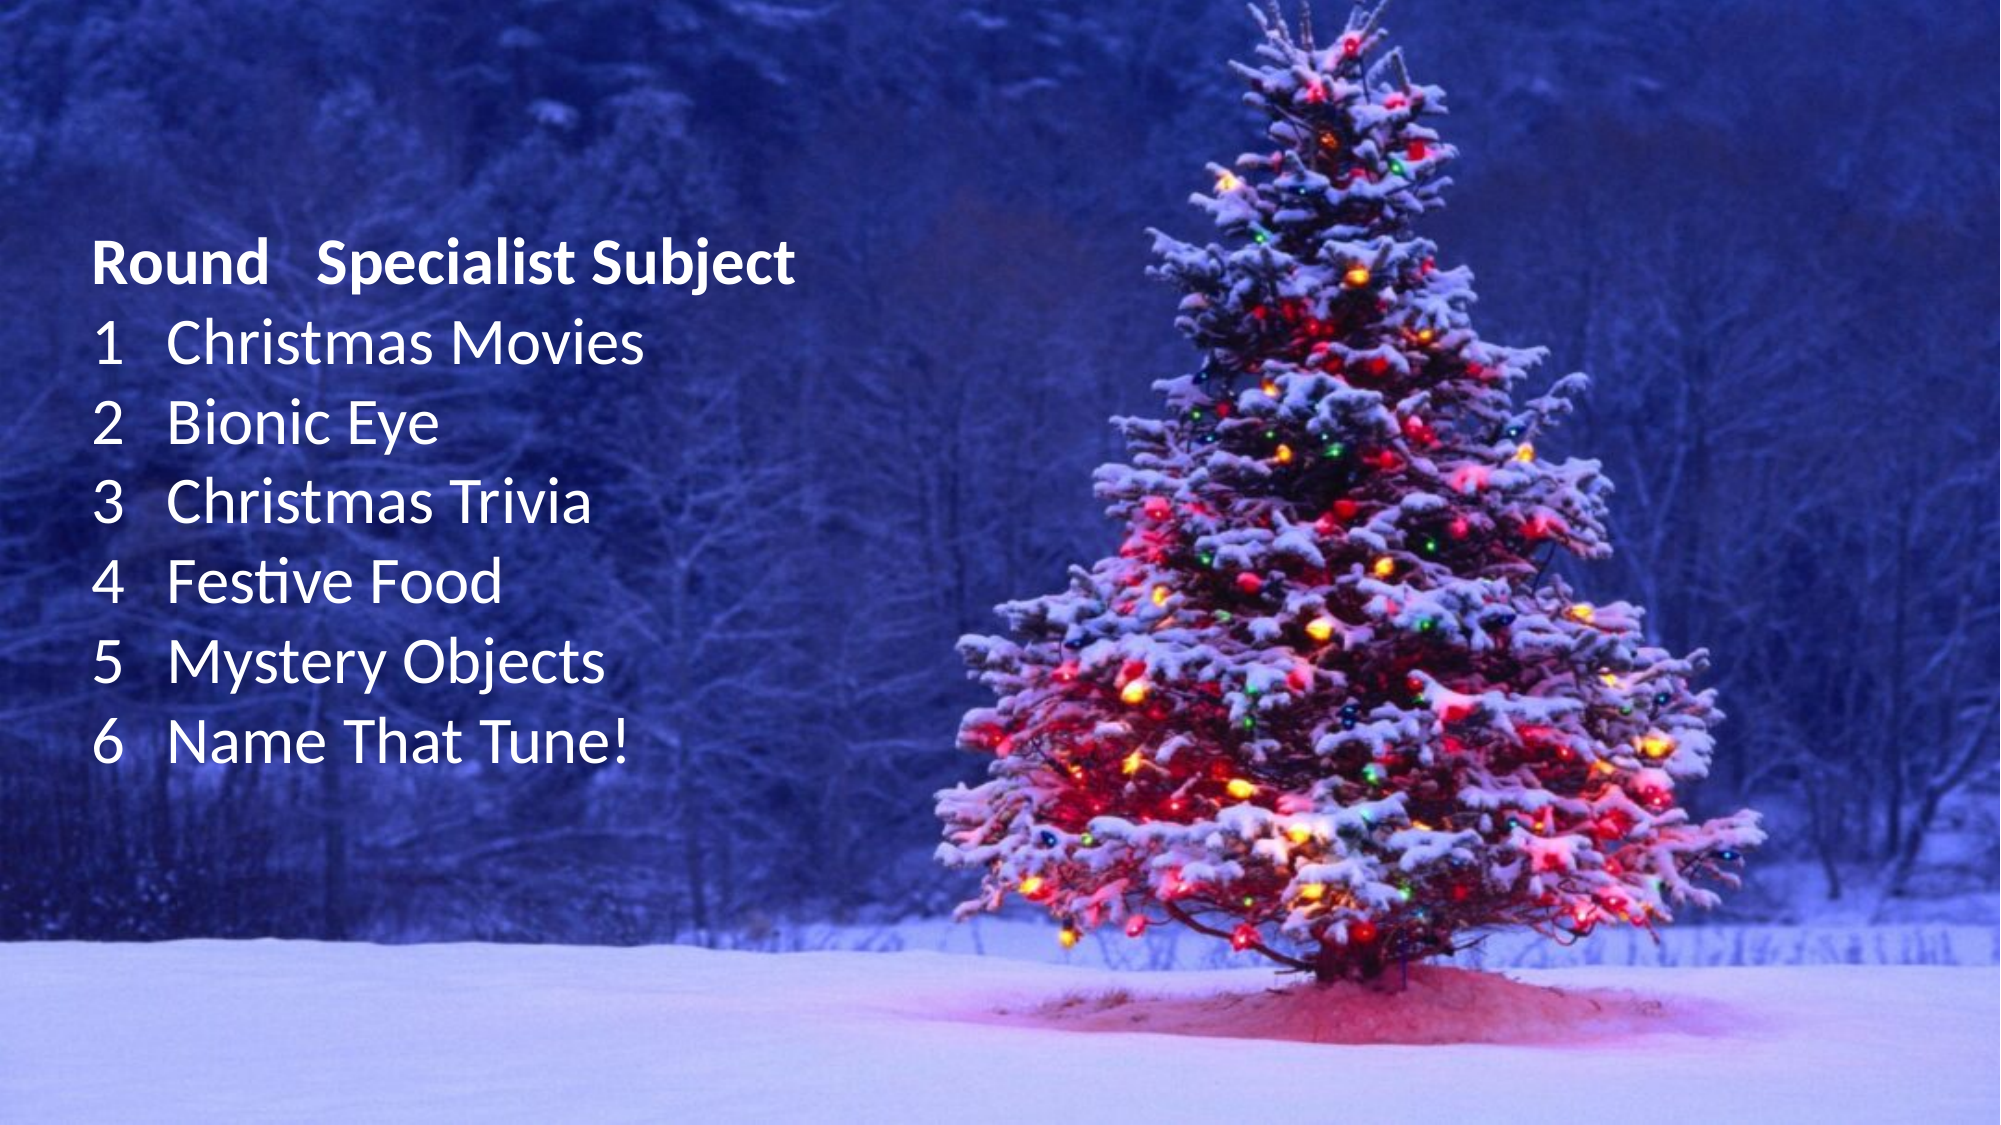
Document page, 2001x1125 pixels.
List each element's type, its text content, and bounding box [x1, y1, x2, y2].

picture [0, 0, 2000, 1125]
text_box Round Specialist Subject 1 Christmas Movies 2 Bionic Eye 3 Christmas Trivia 4 Festive Food 5 Mystery Objects 6 Name That Tune! [76, 210, 874, 791]
